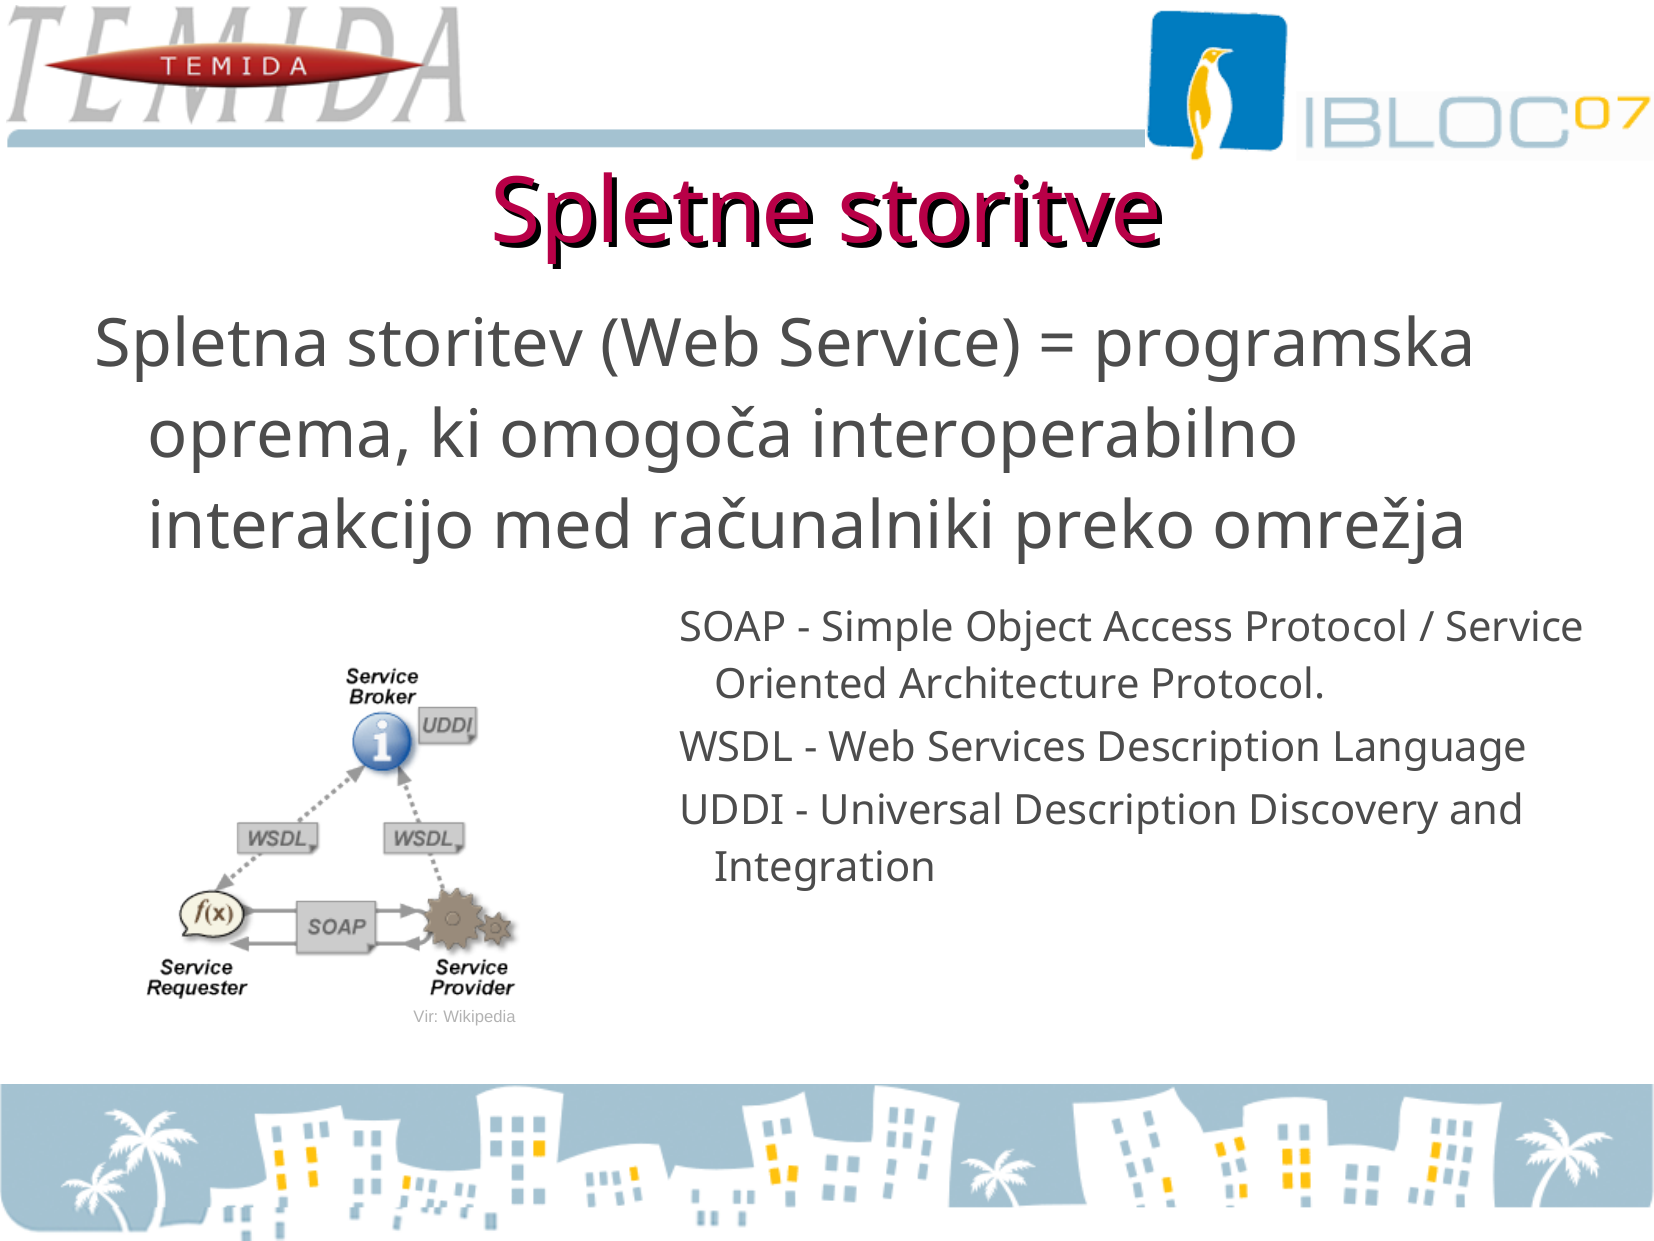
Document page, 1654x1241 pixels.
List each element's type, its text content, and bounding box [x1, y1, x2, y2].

title Spletne storitve [0, 118, 1654, 296]
text_box Vir: Wikipedia [398, 999, 532, 1034]
list Spletna storitev (Web Service) = programska oprema, ki omogoča interoperabilno interakcijo med računalniki preko omrežja SOAP - Simple Object Access Protocol / Service Oriented Architecture Protocol. WSDL - Web Services Description Language UDDI - Universal Description Discovery and Integration [76, 295, 1595, 1063]
picture [6, 5, 1654, 118]
picture [0, 1084, 1654, 1241]
